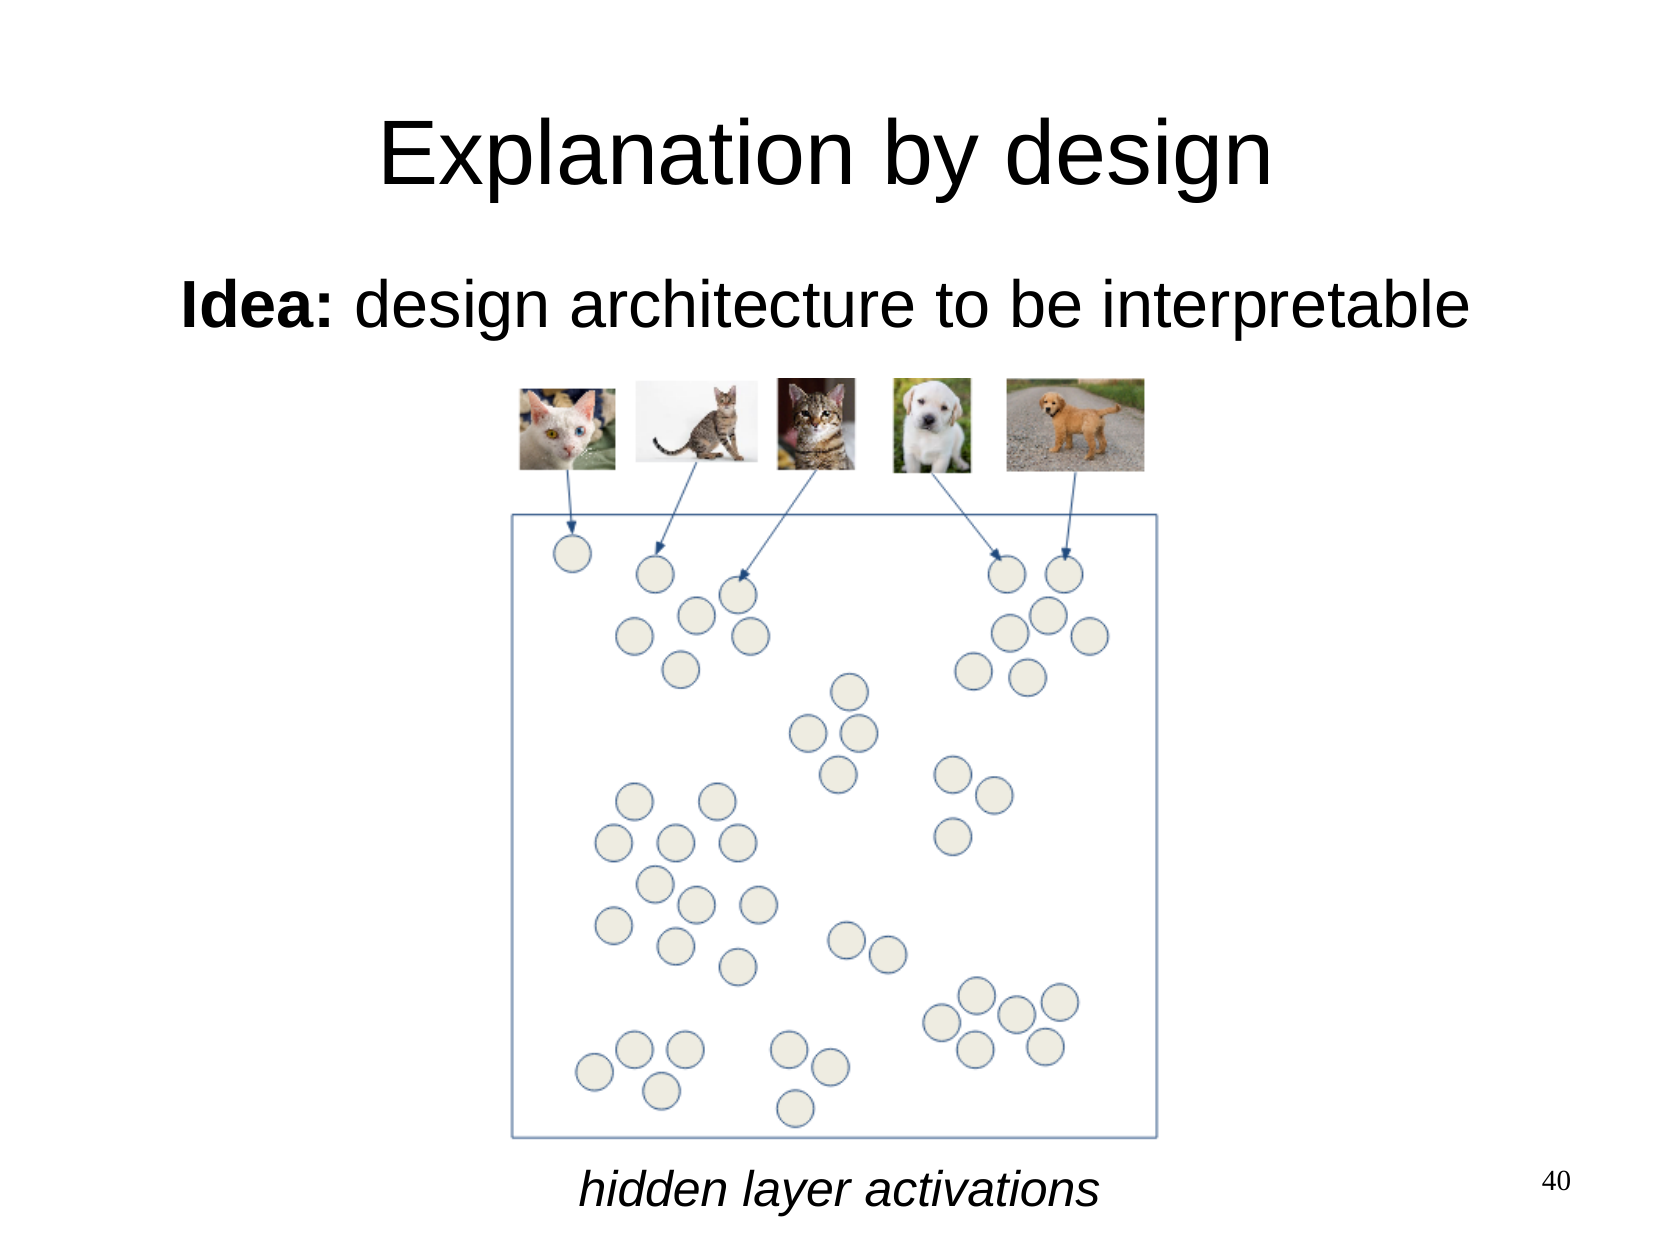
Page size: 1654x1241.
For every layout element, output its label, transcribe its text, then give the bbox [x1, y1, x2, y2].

title Explanation by design [82, 49, 1571, 254]
text_box hidden layer activations [412, 1114, 1268, 1241]
subtitle Idea: design architecture to be interpretable [82, 254, 1571, 355]
picture [503, 378, 1165, 1144]
